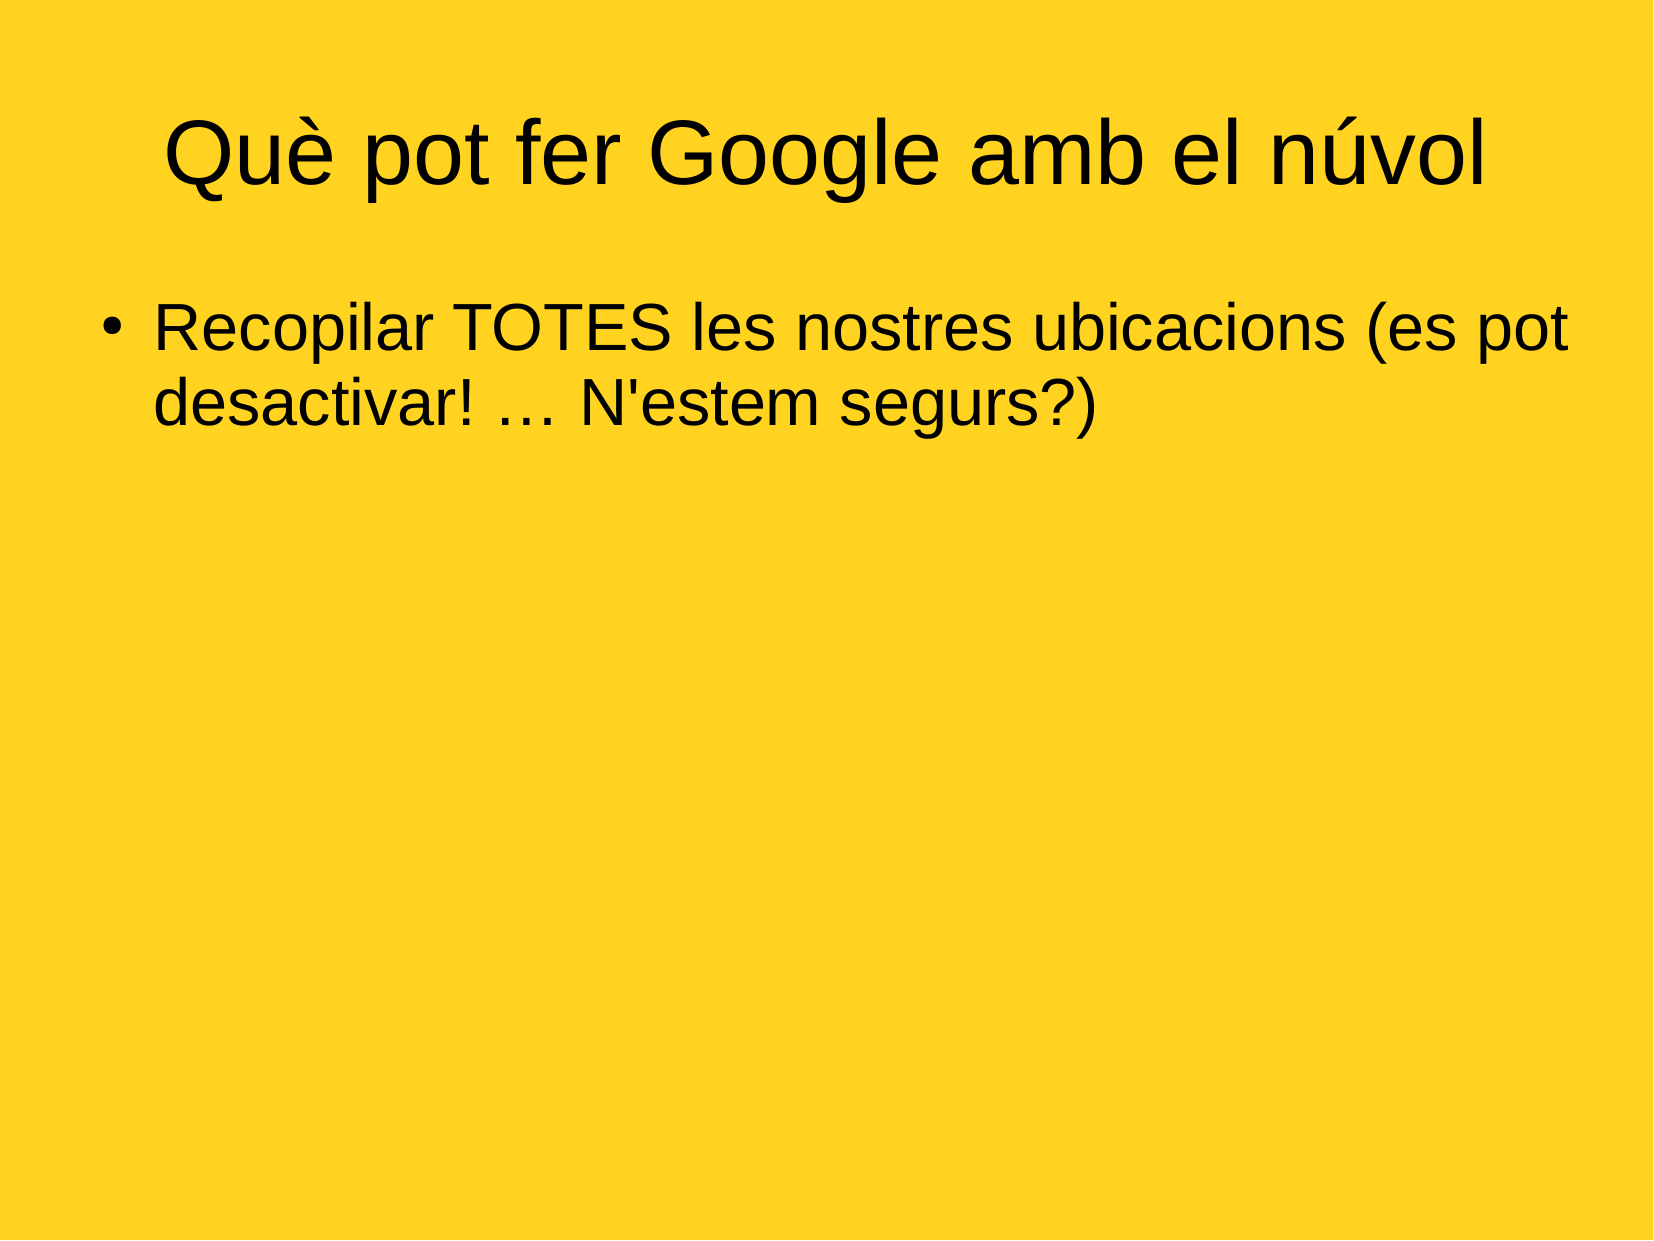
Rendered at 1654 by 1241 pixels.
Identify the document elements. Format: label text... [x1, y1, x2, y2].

list Recopilar TOTES les nostres ubicacions (es pot desactivar! … N'estem segurs?) [82, 290, 1571, 1010]
title Què pot fer Google amb el núvol [82, 49, 1571, 257]
